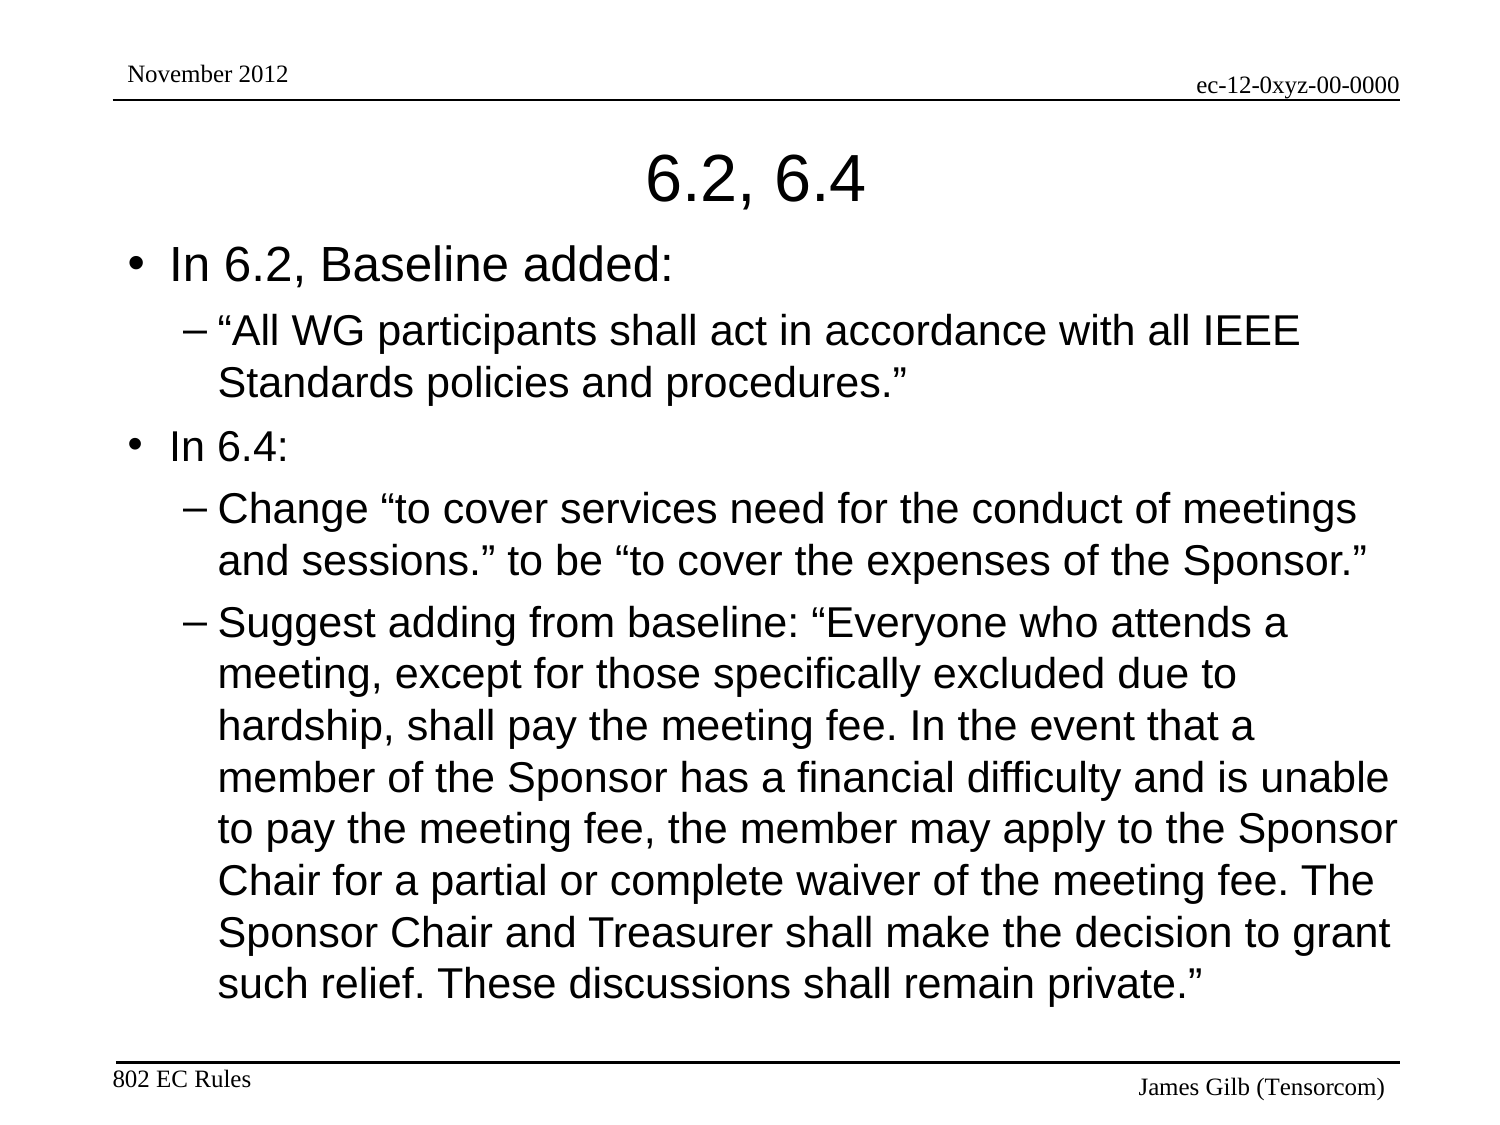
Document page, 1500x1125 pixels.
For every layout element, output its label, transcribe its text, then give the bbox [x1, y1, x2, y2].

title 6.2, 6.4 [112, 112, 1401, 224]
list In 6.2, Baseline added: “All WG participants shall act in accordance with all IEEE Standards policies and procedures.” In 6.4: Change “to cover services need for the conduct of meetings and sessions.” to be “to cover the expenses of the Sponsor.” Suggest adding from baseline: “Everyone who attends a meeting, except for those specifically excluded due to hardship, shall pay the meeting fee. In the event that a member of the Sponsor has a financial difficulty and is unable to pay the meeting fee, the member may apply to the Sponsor Chair for a partial or complete waiver of the meeting fee. The Sponsor Chair and Treasurer shall make the decision to grant such relief. These discussions shall remain private.” [112, 224, 1426, 1051]
